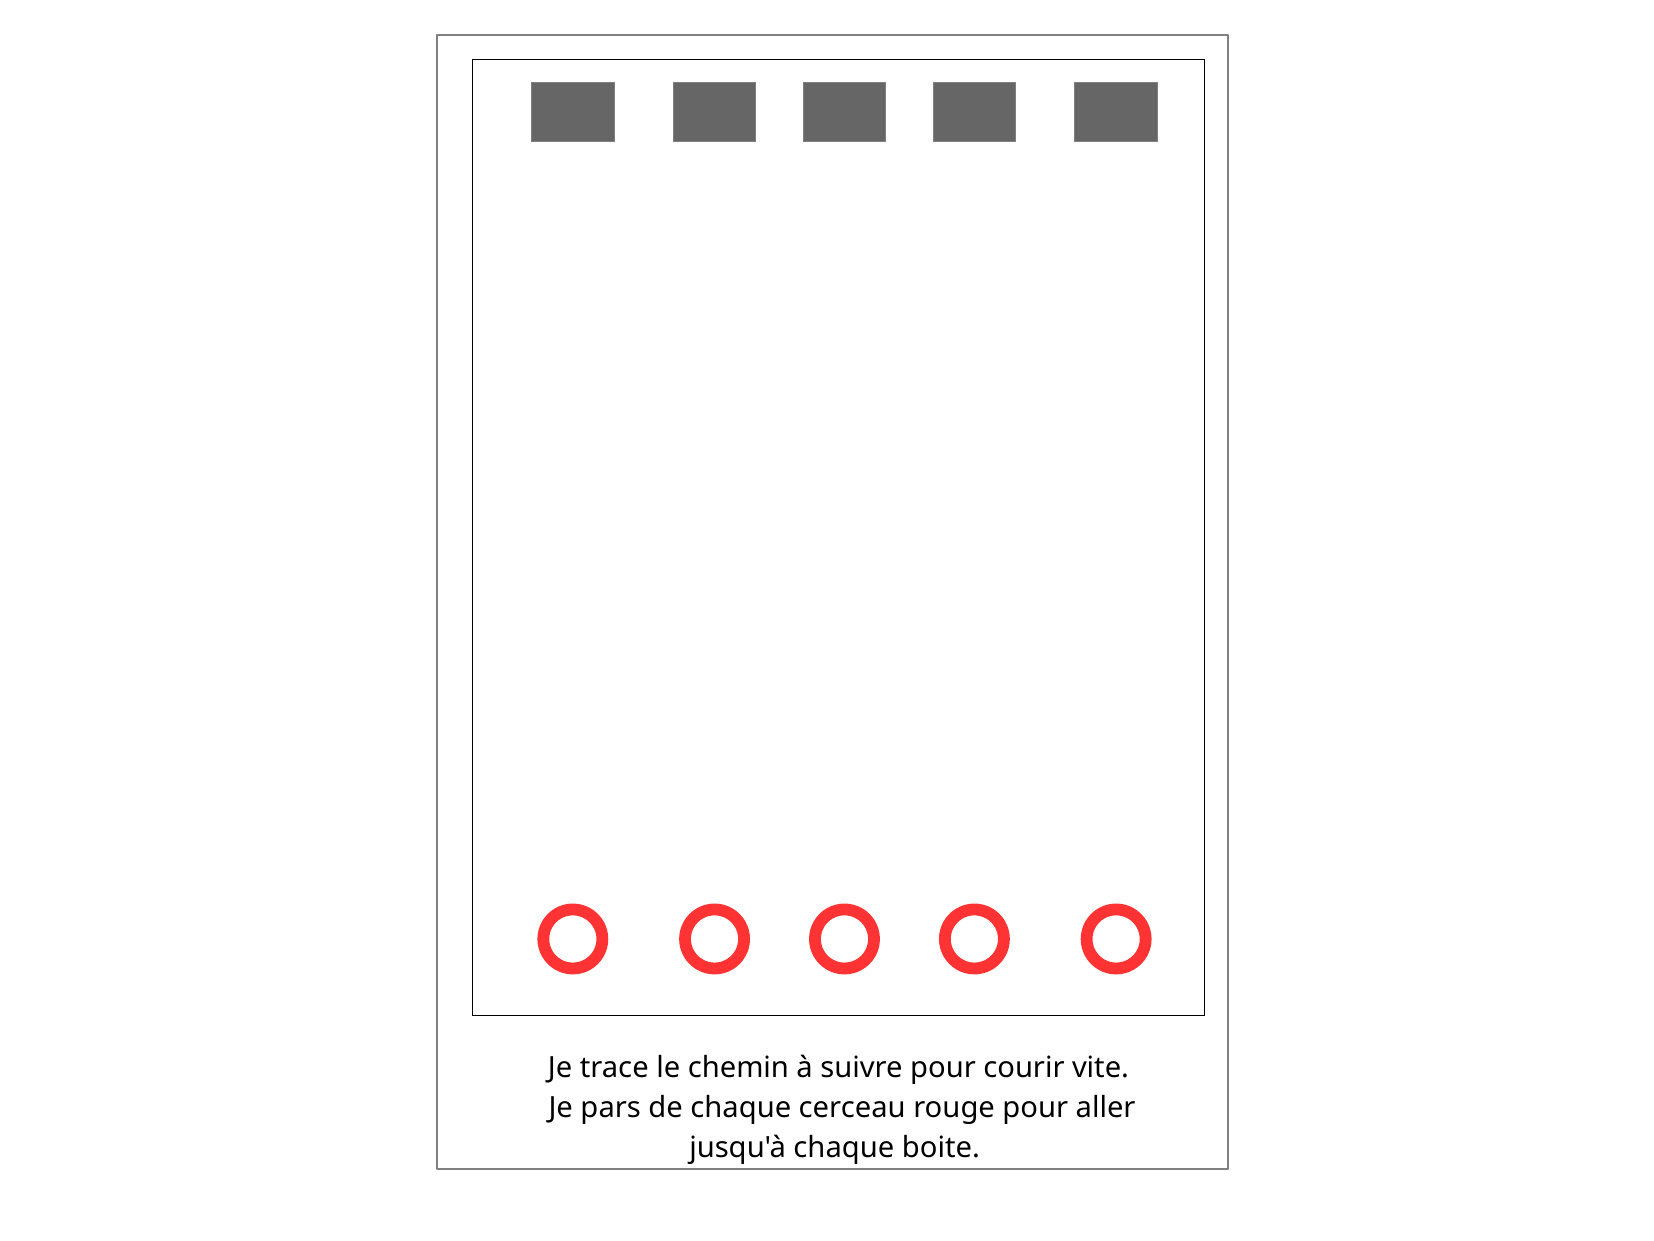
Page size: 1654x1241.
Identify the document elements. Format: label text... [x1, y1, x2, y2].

text_box Je trace le chemin à suivre pour courir vite. Je pars de chaque cerceau rouge pour aller jusqu'à chaque boite. [484, 1039, 1193, 1173]
text_box [437, 35, 1229, 1170]
